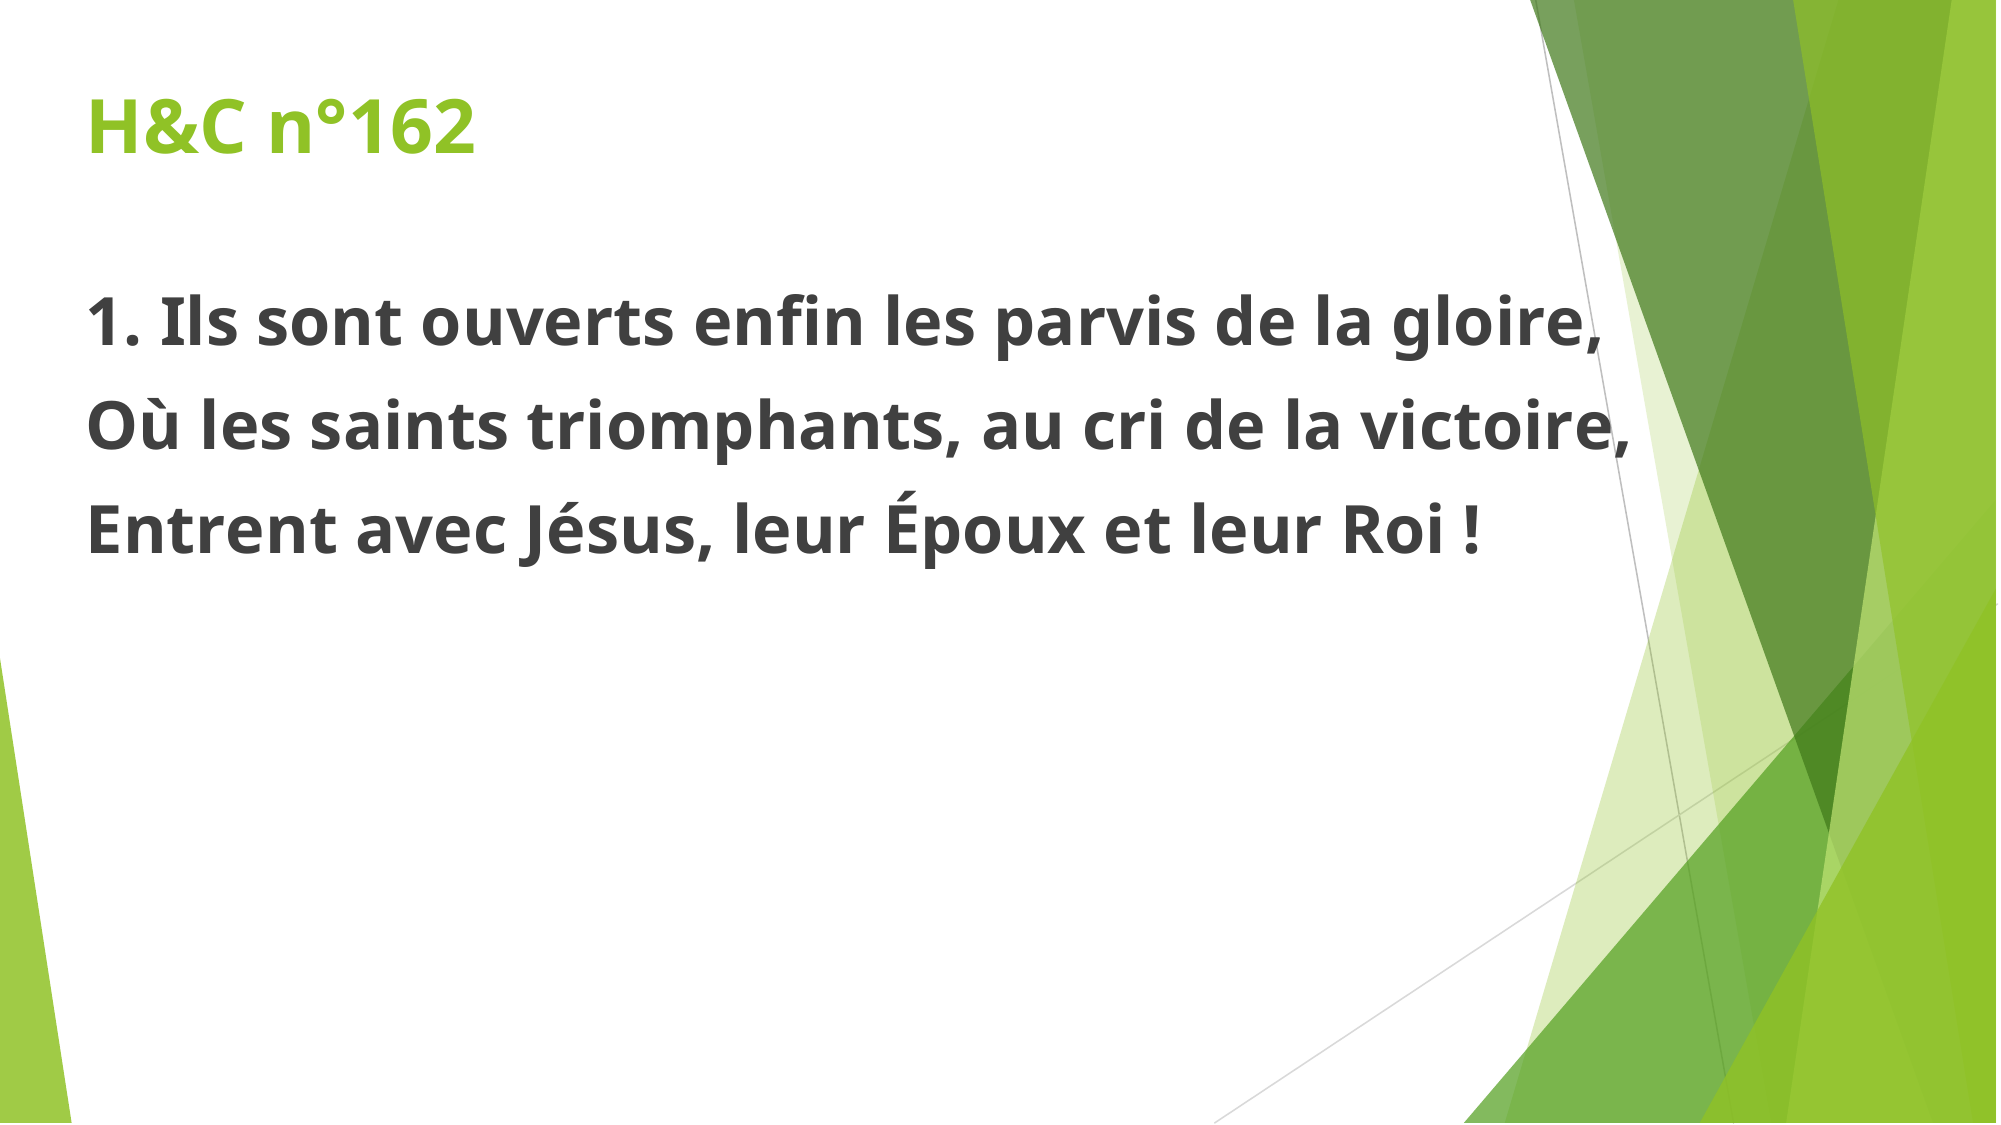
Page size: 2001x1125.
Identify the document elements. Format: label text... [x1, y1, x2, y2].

text_box 1. Ils sont ouverts enfin les parvis de la gloire, Où les saints triomphants, au cri de la victoire, Entrent avec Jésus, leur Époux et leur Roi ! [70, 259, 2001, 1037]
text_box H&C n°162 [70, 70, 1522, 178]
